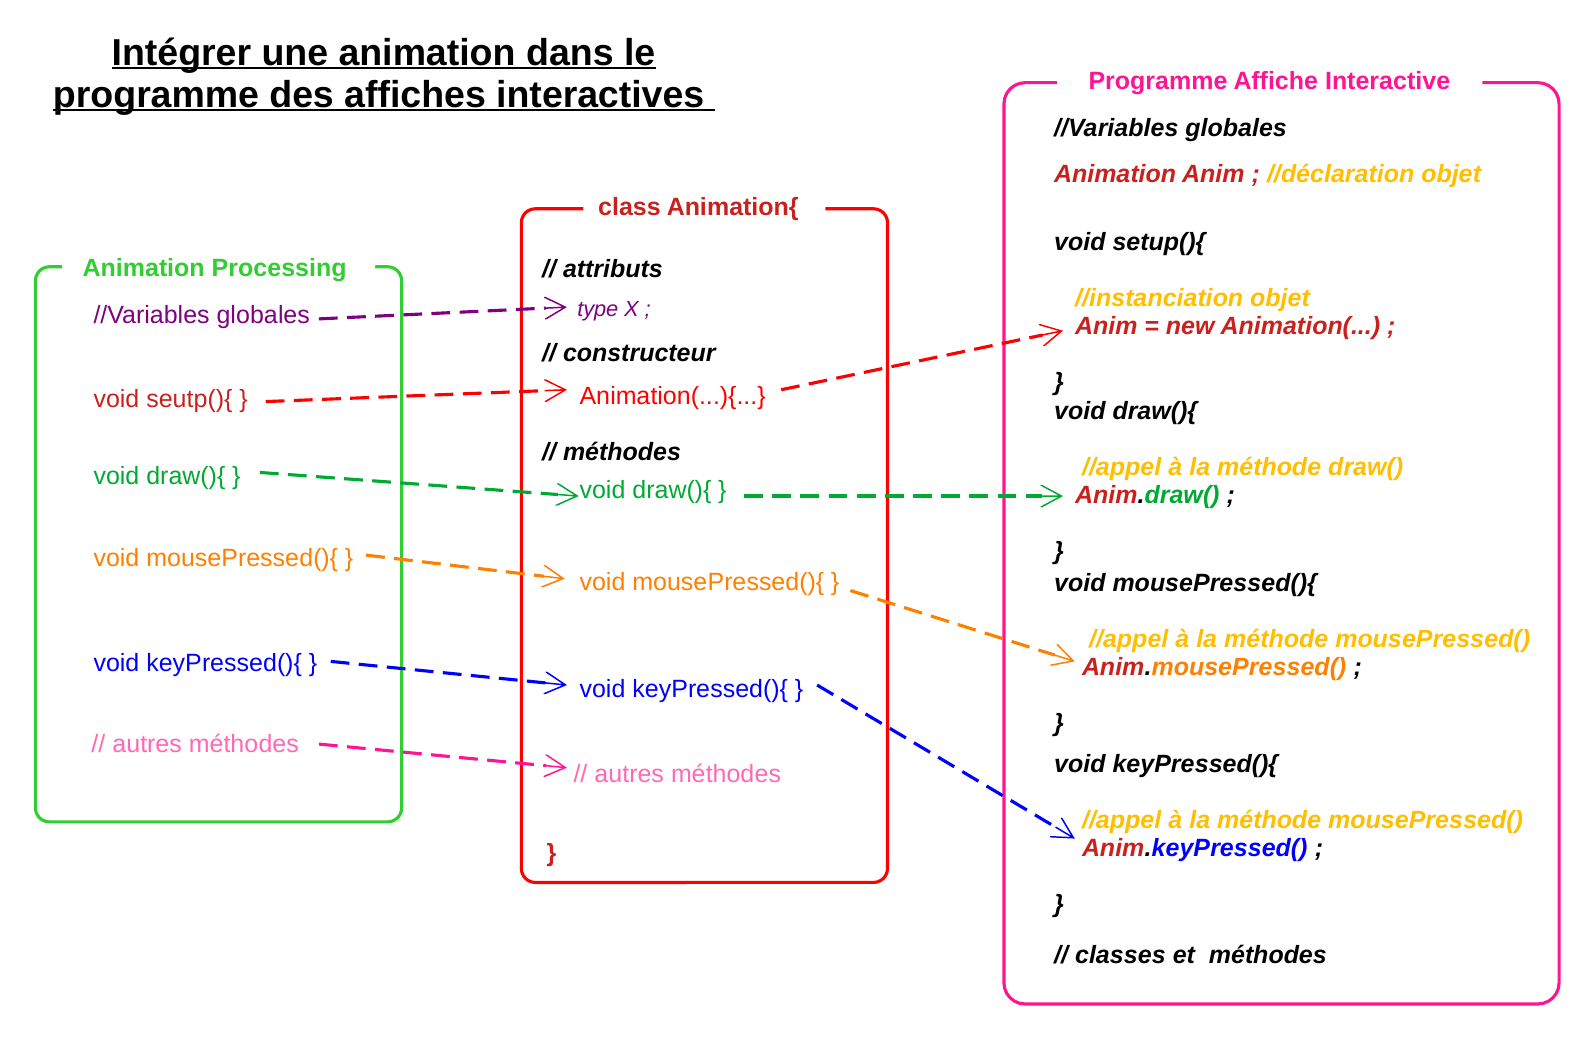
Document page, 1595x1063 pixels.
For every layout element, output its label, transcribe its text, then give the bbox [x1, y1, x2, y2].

text_box // attributs [527, 247, 797, 298]
text_box void mousePressed(){ //appel à la méthode mousePressed() Anim.mousePressed() ; } [1039, 560, 1560, 744]
text_box // autres méthodes [558, 752, 829, 795]
text_box class Animation{ [583, 185, 826, 233]
text_box void mousePressed(){ } [564, 560, 858, 611]
text_box // méthodes [527, 430, 797, 481]
text_box //Variables globales [78, 294, 349, 344]
text_box void draw(){ //appel à la méthode draw() Anim.draw() ; } [1039, 389, 1548, 573]
text_box Intégrer une animation dans le programme des affiches interactives [23, 23, 745, 165]
text_box void setup(){ //instanciation objet Anim = new Animation(...) ; } [1039, 220, 1441, 403]
text_box // autres méthodes [76, 722, 347, 766]
text_box void seutp(){ } [78, 377, 266, 421]
text_box void keyPressed(){ } [78, 641, 349, 689]
text_box void mousePressed(){ } [78, 536, 373, 608]
text_box void draw(){ } [78, 454, 284, 503]
text_box } [531, 831, 845, 879]
text_box // classes et méthodes [1039, 933, 1382, 981]
text_box void keyPressed(){ //appel à la méthode mousePressed() Anim.keyPressed() ; } [1039, 744, 1548, 1010]
text_box //Variables globales [1039, 106, 1309, 152]
text_box Animation Anim ; //déclaration objet [1039, 152, 1524, 207]
text_box type X ; [562, 288, 691, 328]
text_box void draw(){ } [564, 481, 770, 522]
text_box Animation Processing [62, 246, 376, 294]
text_box Programme Affiche Interactive [1057, 59, 1483, 107]
text_box // constructeur [527, 331, 746, 375]
text_box void keyPressed(){ } [564, 667, 835, 715]
text_box Animation(...){...} [564, 374, 782, 422]
